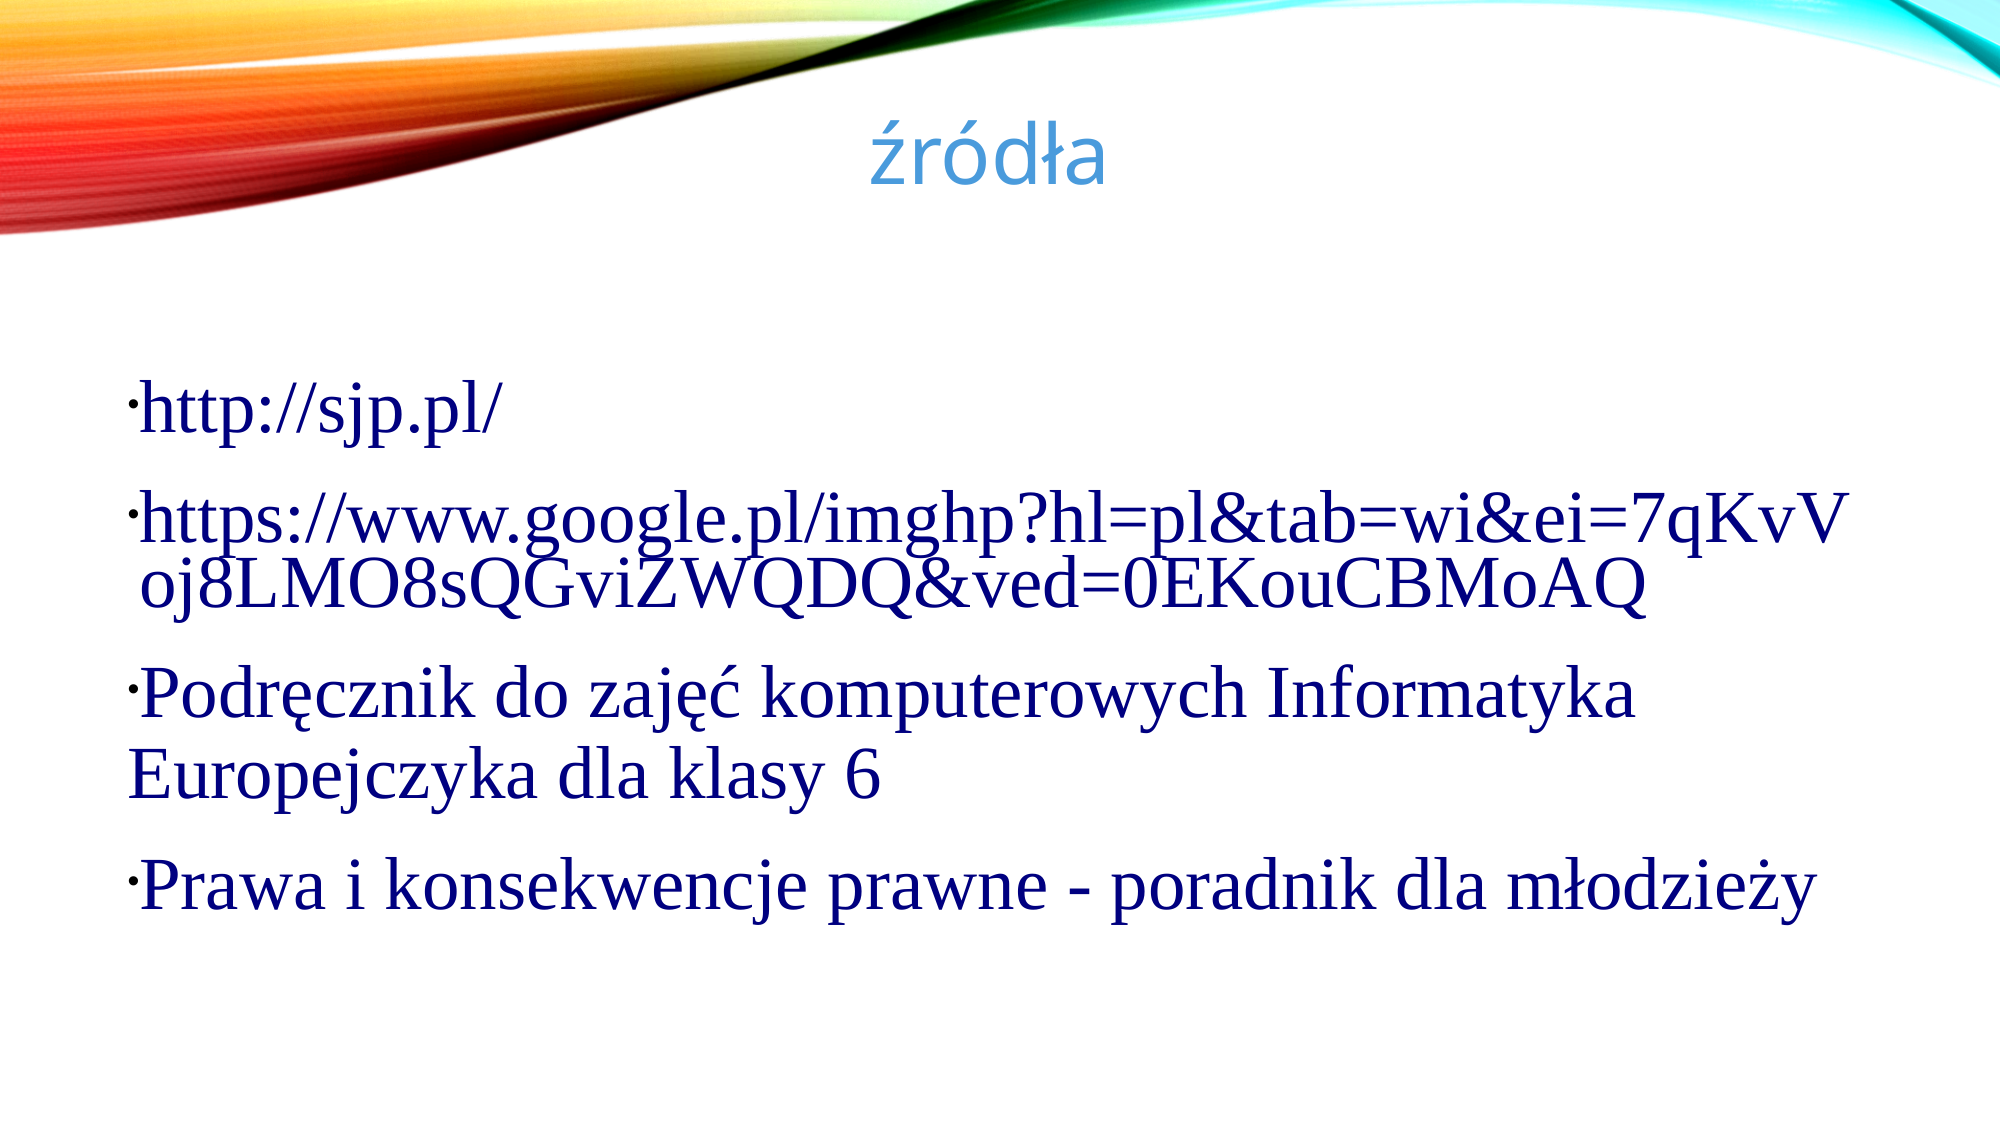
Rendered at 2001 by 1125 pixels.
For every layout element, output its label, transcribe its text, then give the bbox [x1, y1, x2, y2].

title źródła [283, 104, 1697, 317]
list http://sjp.pl/ https://www.google.pl/imghp?hl=pl&tab=wi&ei=7qKvVoj8LMO8sQGviZWQDQ&ved=0EKouCBMoAQ Podręcznik do zajęć komputerowych Informatyka Europejczyka dla klasy 6 Prawa i konsekwencje prawne - poradnik dla młodzieży [112, 360, 1888, 1021]
